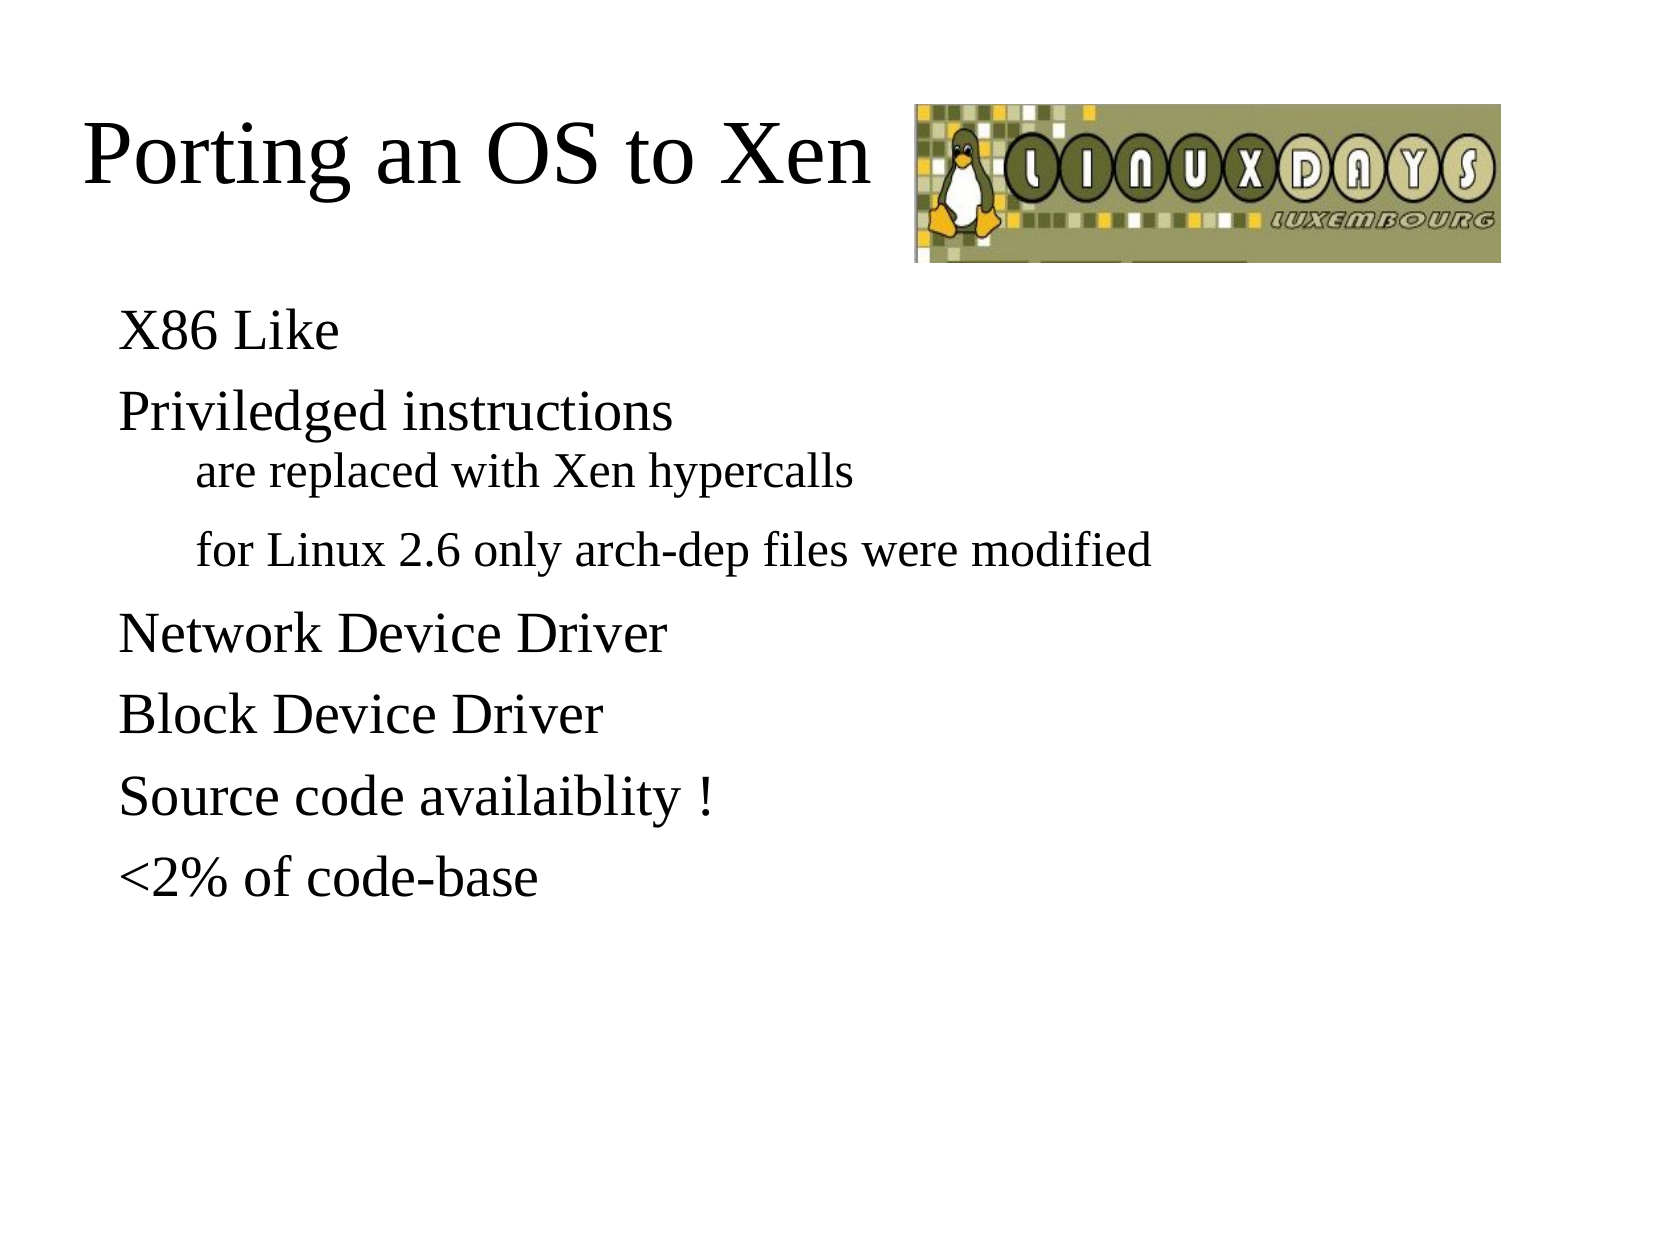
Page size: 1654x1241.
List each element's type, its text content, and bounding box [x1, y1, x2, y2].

title Porting an OS to Xen [82, 57, 1571, 249]
list X86 Like Priviledged instructions are replaced with Xen hypercalls for Linux 2.6 only arch-dep files were modified Network Device Driver Block Device Driver Source code availaiblity ! <2% of code-base [86, 289, 1626, 1226]
picture [914, 249, 1501, 263]
